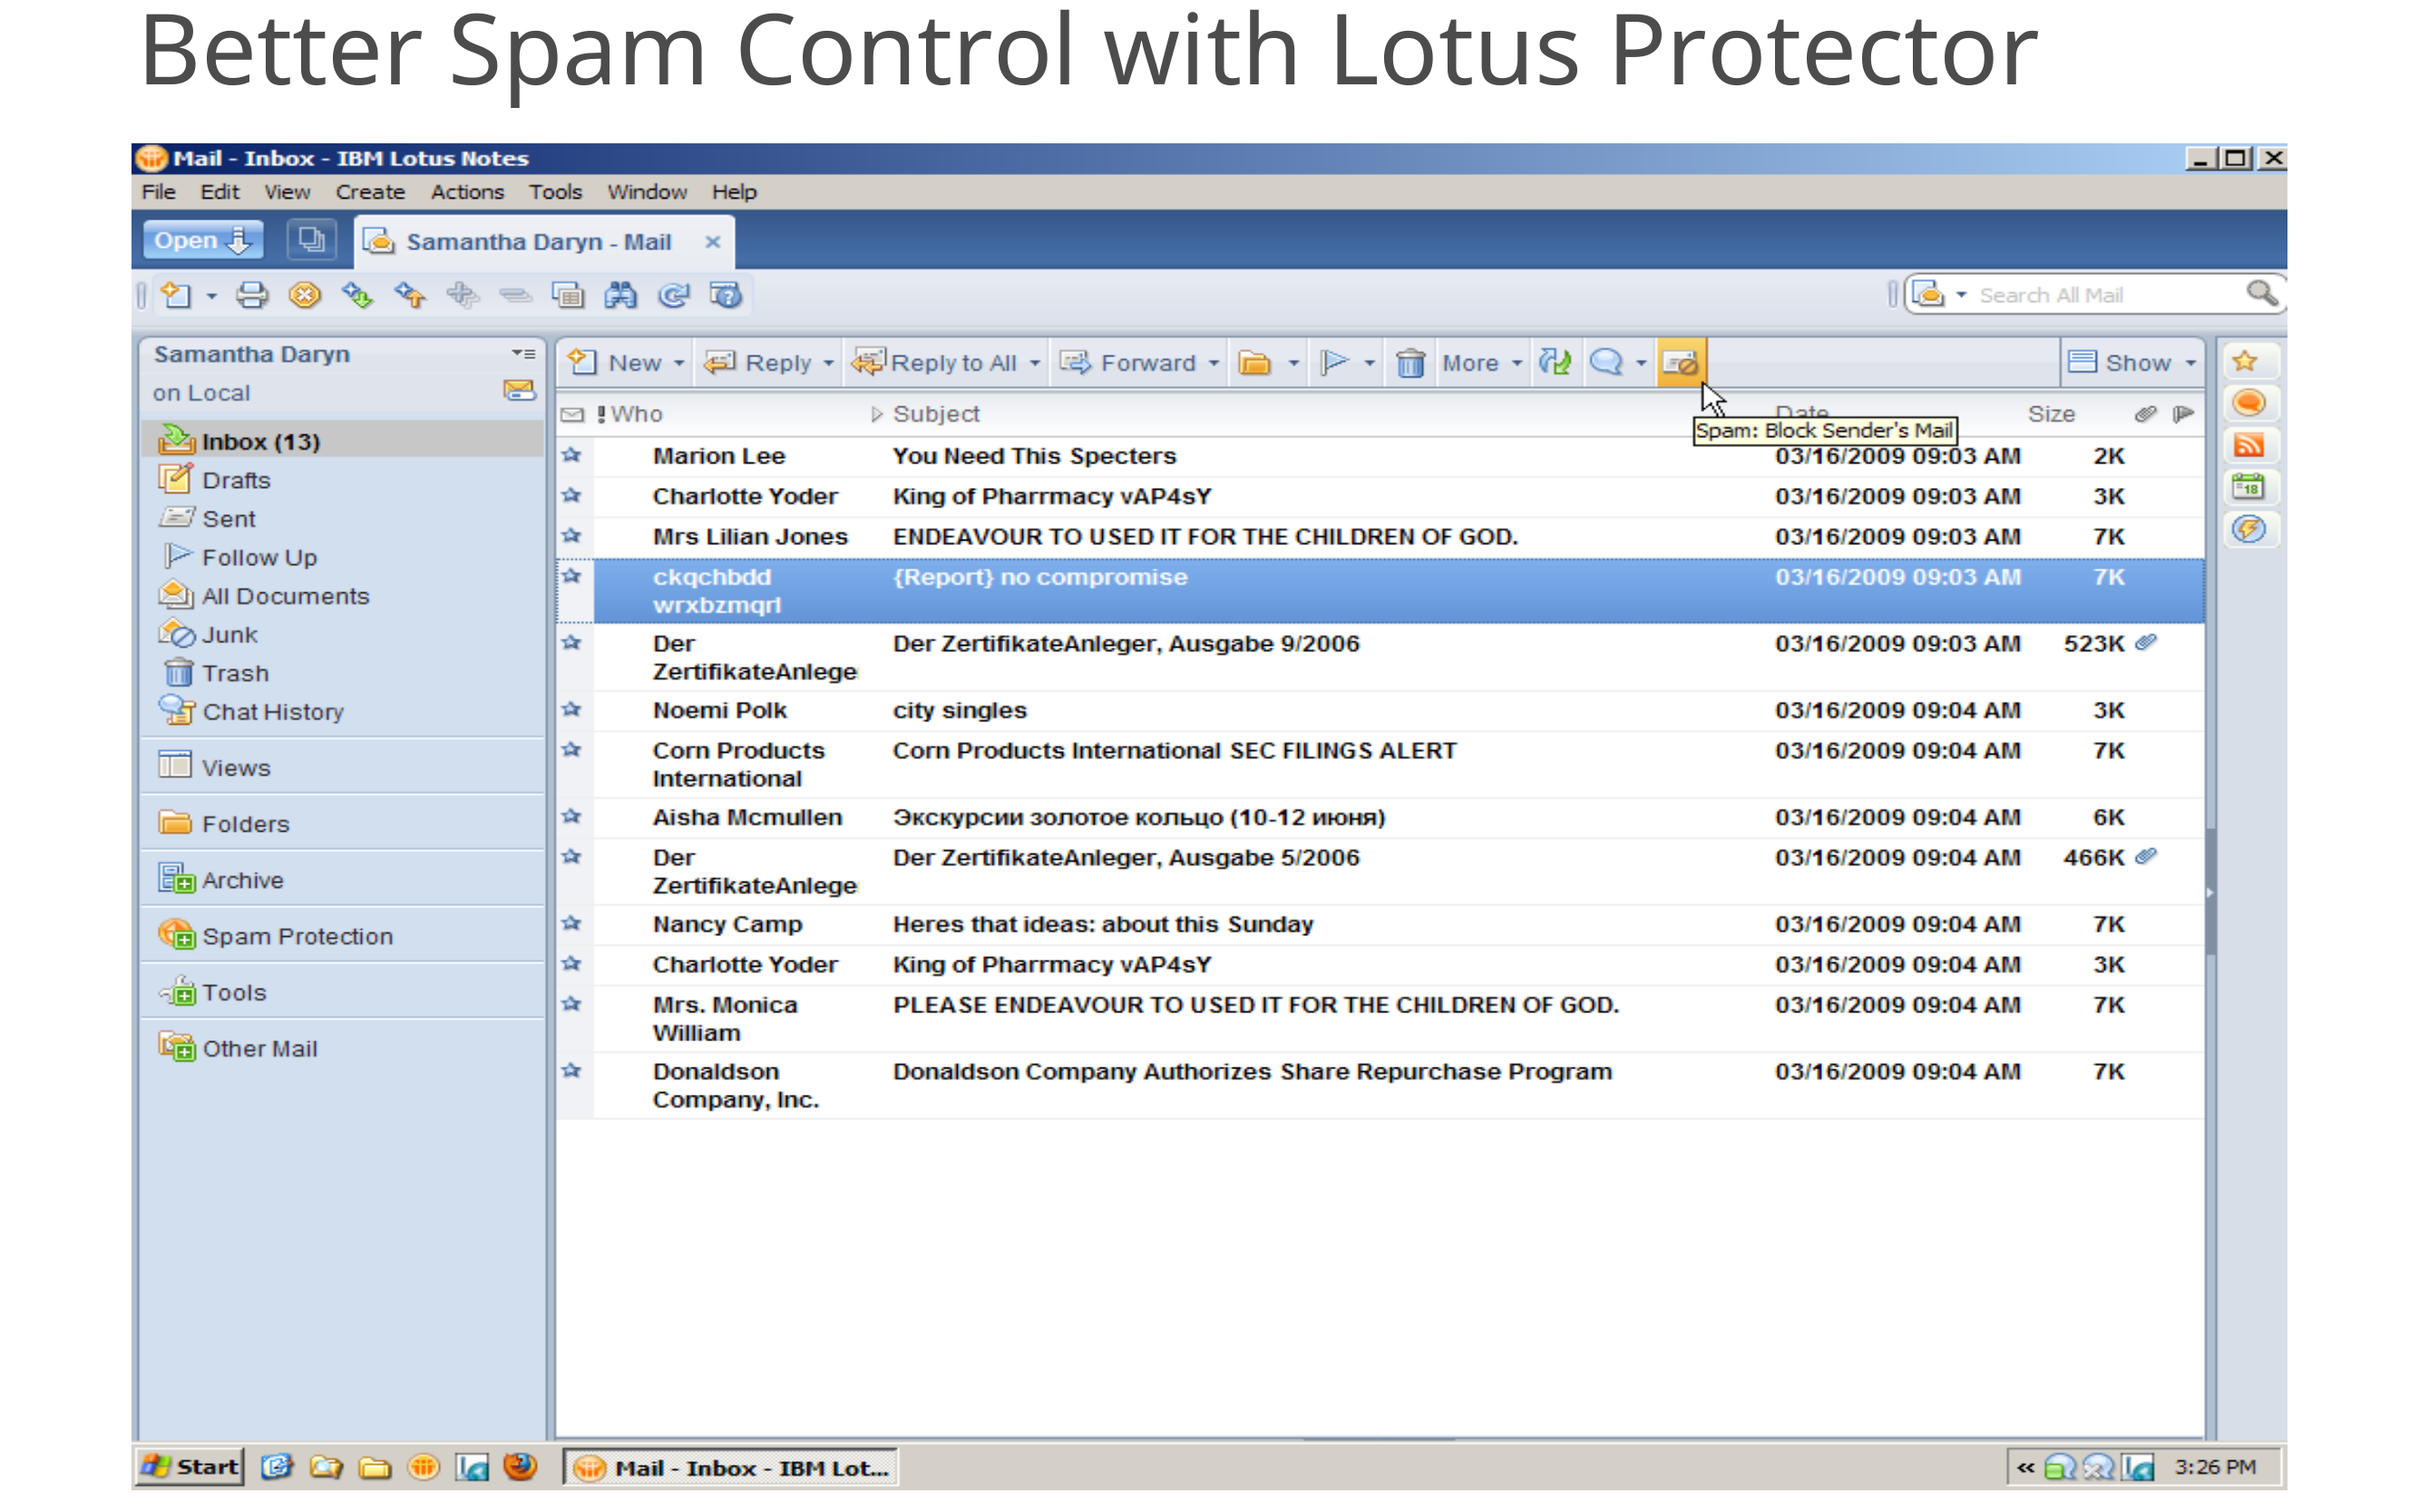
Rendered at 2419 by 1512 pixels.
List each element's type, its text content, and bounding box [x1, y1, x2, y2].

picture [132, 143, 2287, 1491]
title Better Spam Control with Lotus Protector [137, 1, 2315, 127]
